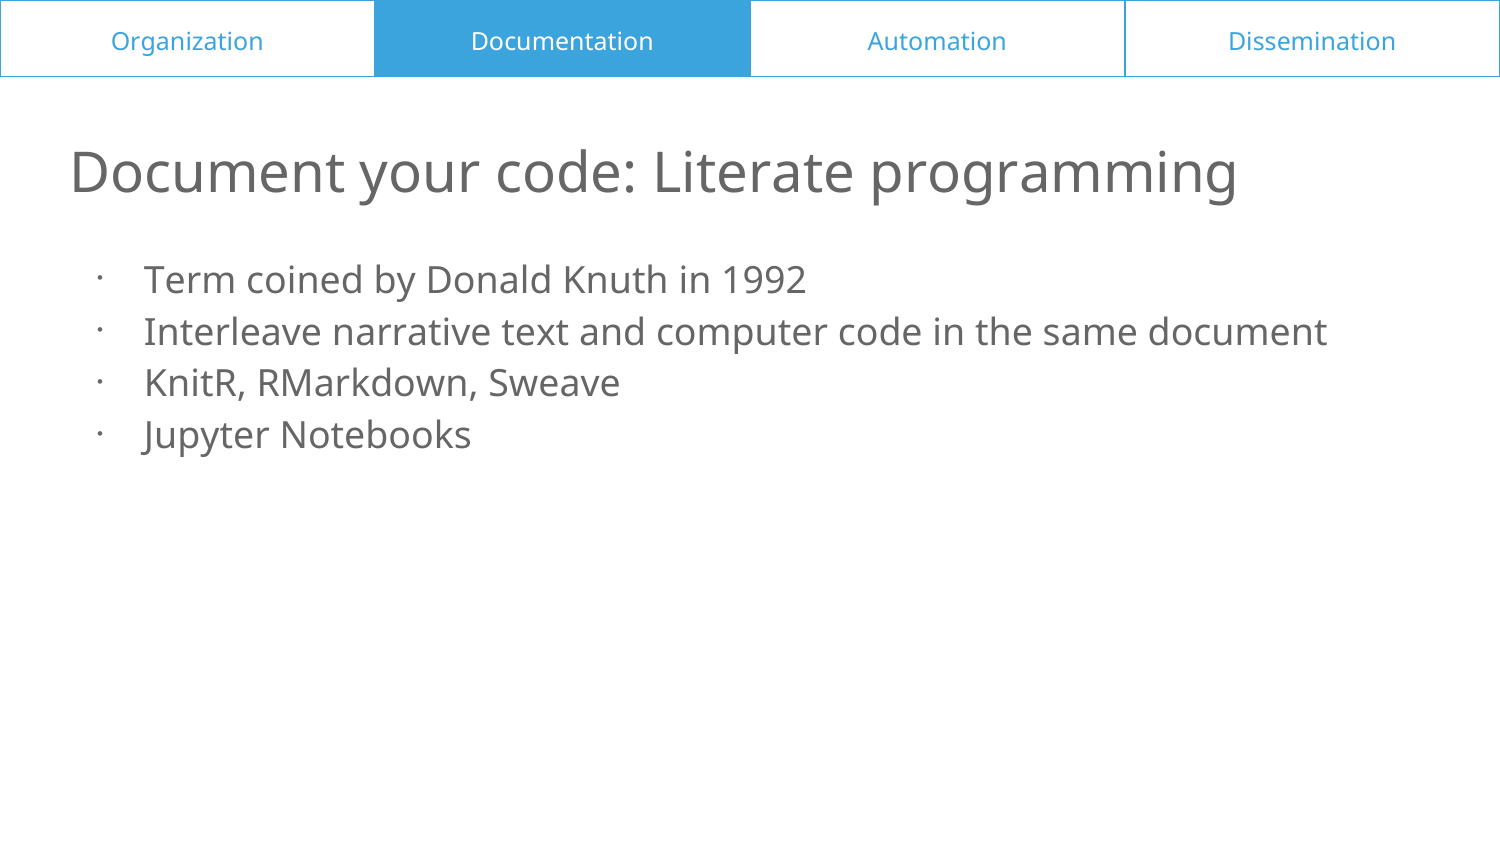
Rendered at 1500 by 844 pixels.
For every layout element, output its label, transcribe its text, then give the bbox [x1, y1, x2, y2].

text_box Document your code: Literate programming [54, 121, 1430, 244]
text_box Dissemination [1125, 0, 1500, 77]
text_box Term coined by Donald Knuth in 1992 Interleave narrative text and computer code in the same document KnitR, RMarkdown, Sweave Jupyter Notebooks [54, 243, 1472, 595]
text_box Automation [750, 0, 1124, 77]
text_box Organization [0, 0, 374, 77]
text_box Documentation [375, 0, 749, 77]
